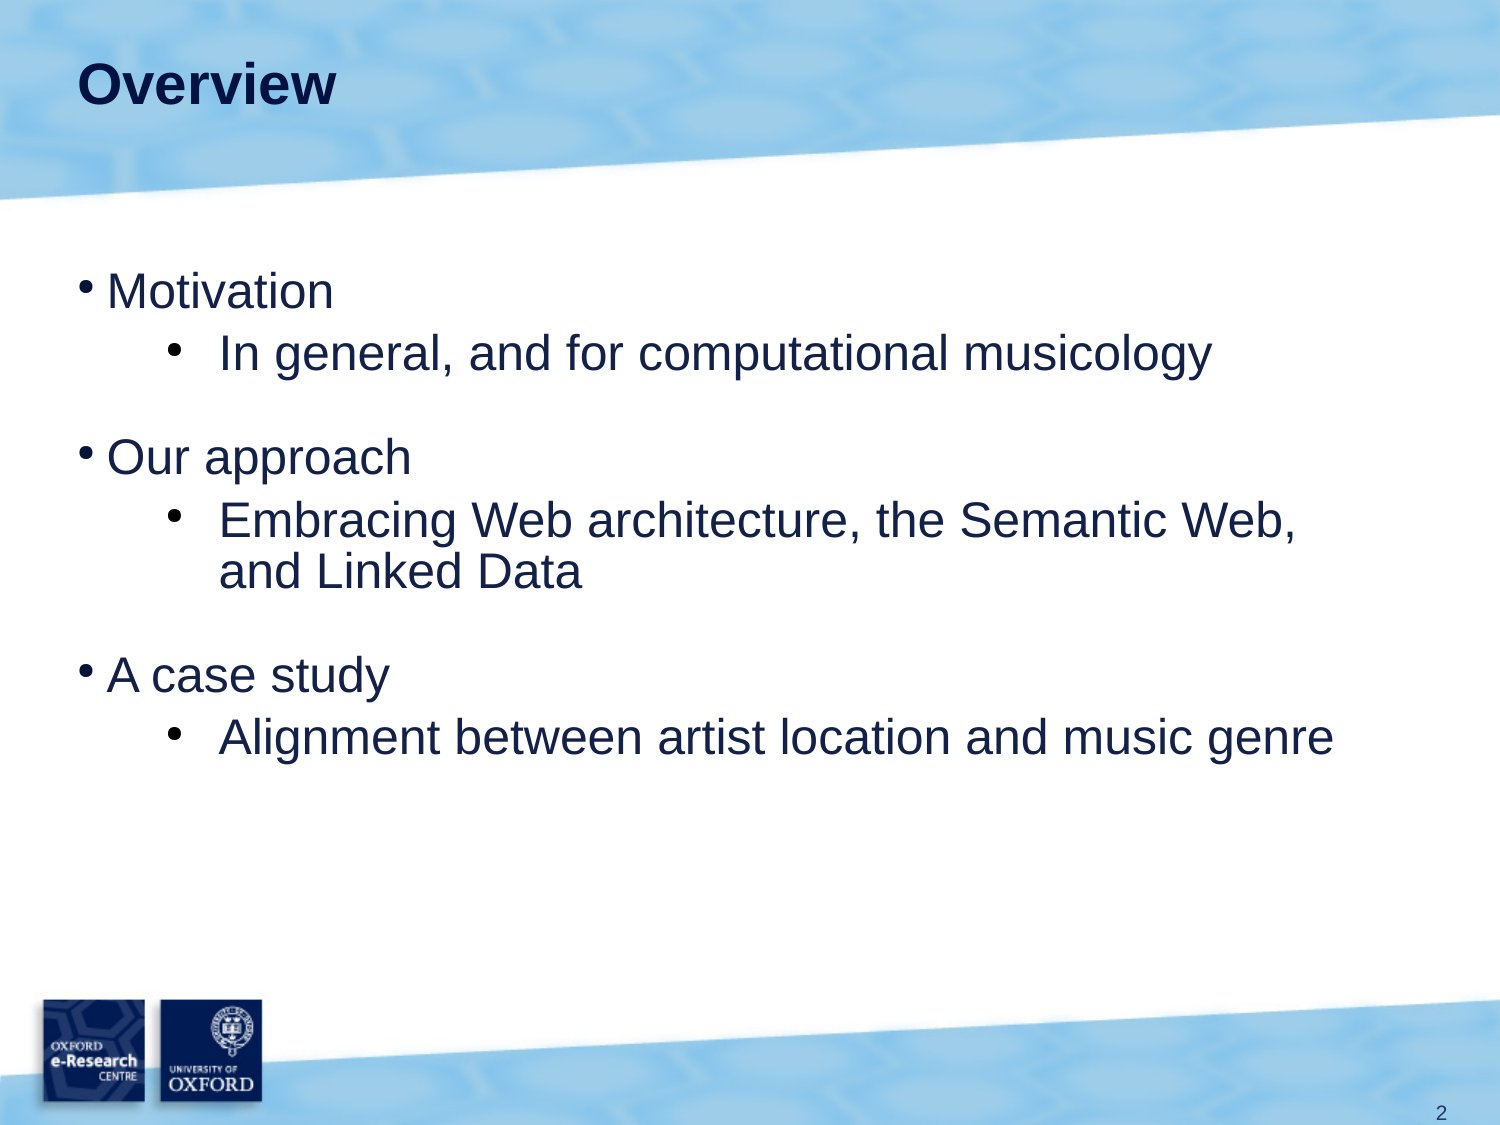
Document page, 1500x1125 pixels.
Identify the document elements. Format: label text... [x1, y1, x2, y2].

picture [0, 944, 1500, 1125]
picture [0, 0, 1500, 213]
list Motivation In general, and for computational musicology Our approach Embracing Web architecture, the Semantic Web, and Linked Data A case study Alignment between artist location and music genre [62, 250, 1388, 972]
title Overview [62, 24, 1409, 138]
